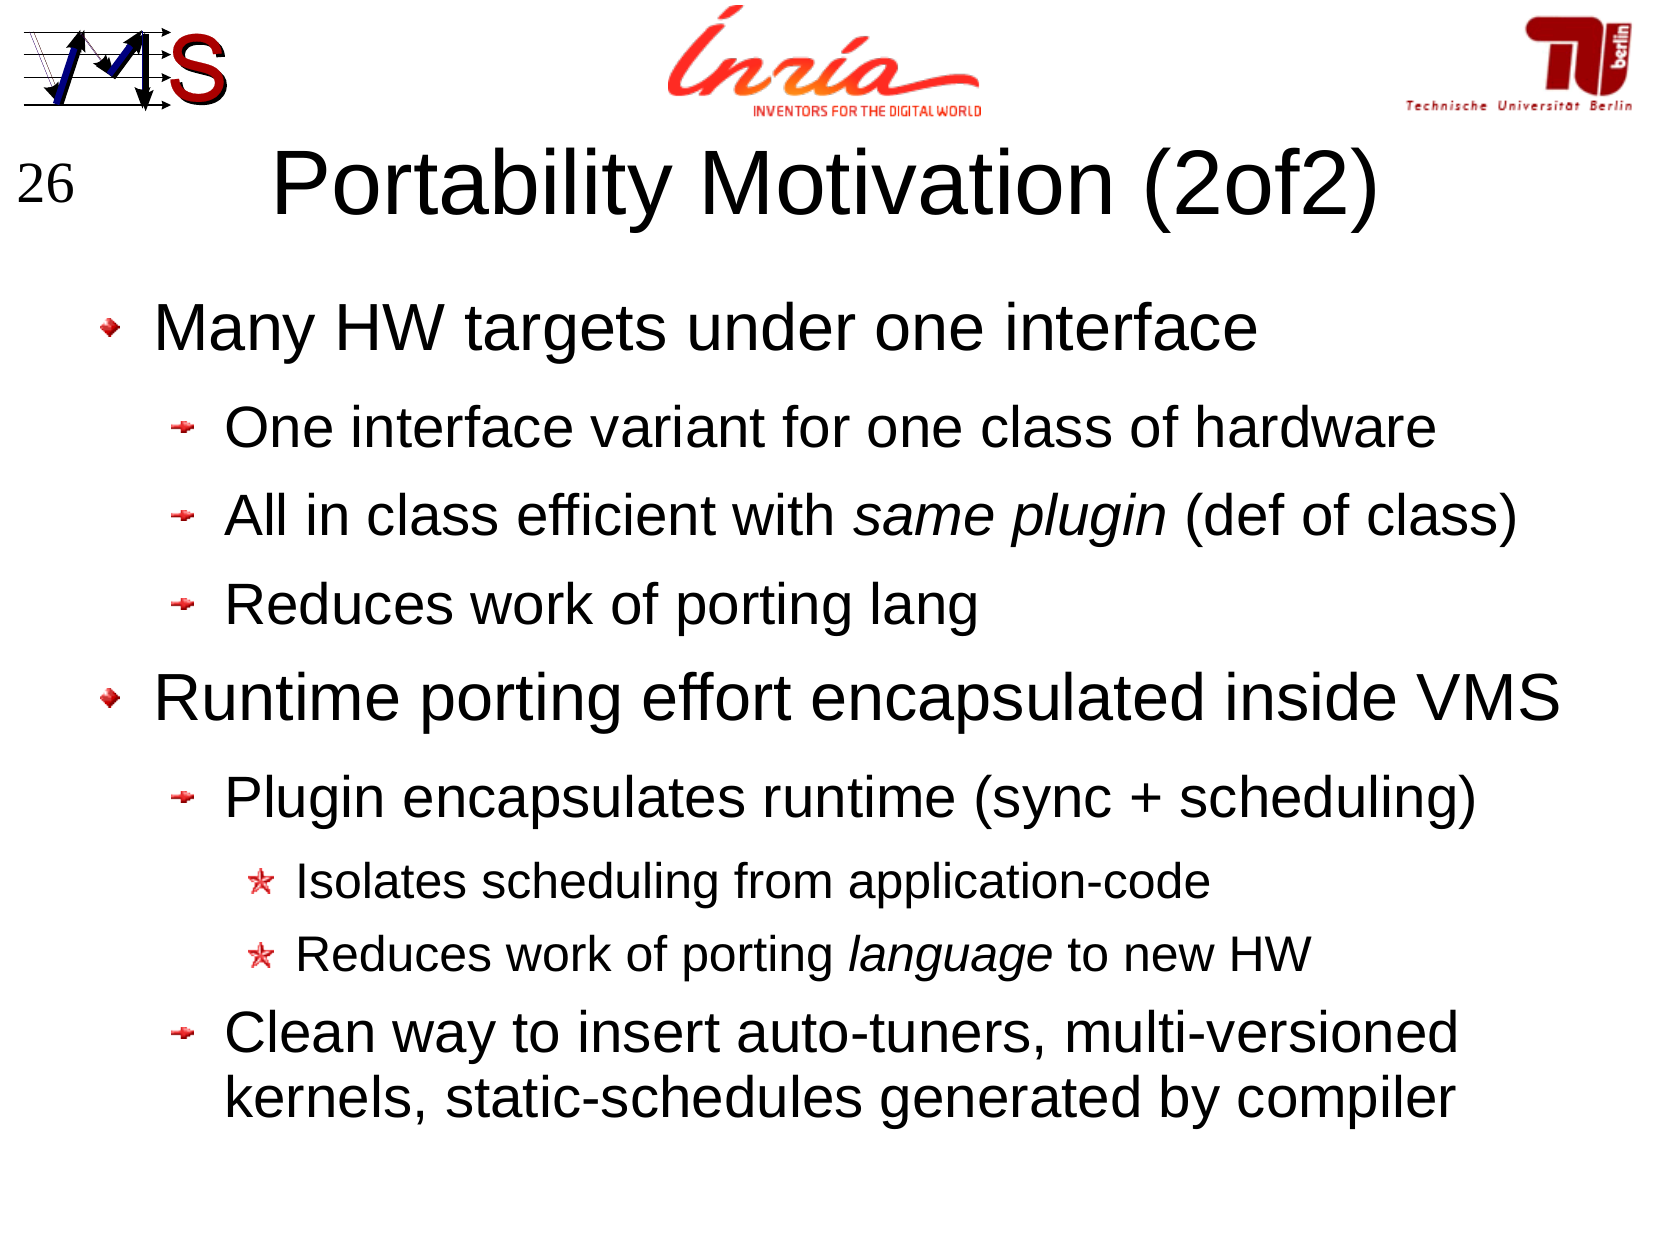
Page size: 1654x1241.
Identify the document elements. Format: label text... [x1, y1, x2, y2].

picture [668, 5, 981, 78]
list Many HW targets under one interface One interface variant for one class of hardware All in class efficient with same plugin (def of class) Reduces work of porting lang Runtime porting effort encapsulated inside VMS Plugin encapsulates runtime (sync + scheduling) Isolates scheduling from application-code Reduces work of porting language to new HW Clean way to insert auto-tuners, multi-versioned kernels, static-schedules generated by compiler [82, 290, 1571, 1129]
title Portability Motivation (2of2) [82, 78, 1571, 287]
picture [1303, 5, 1646, 123]
